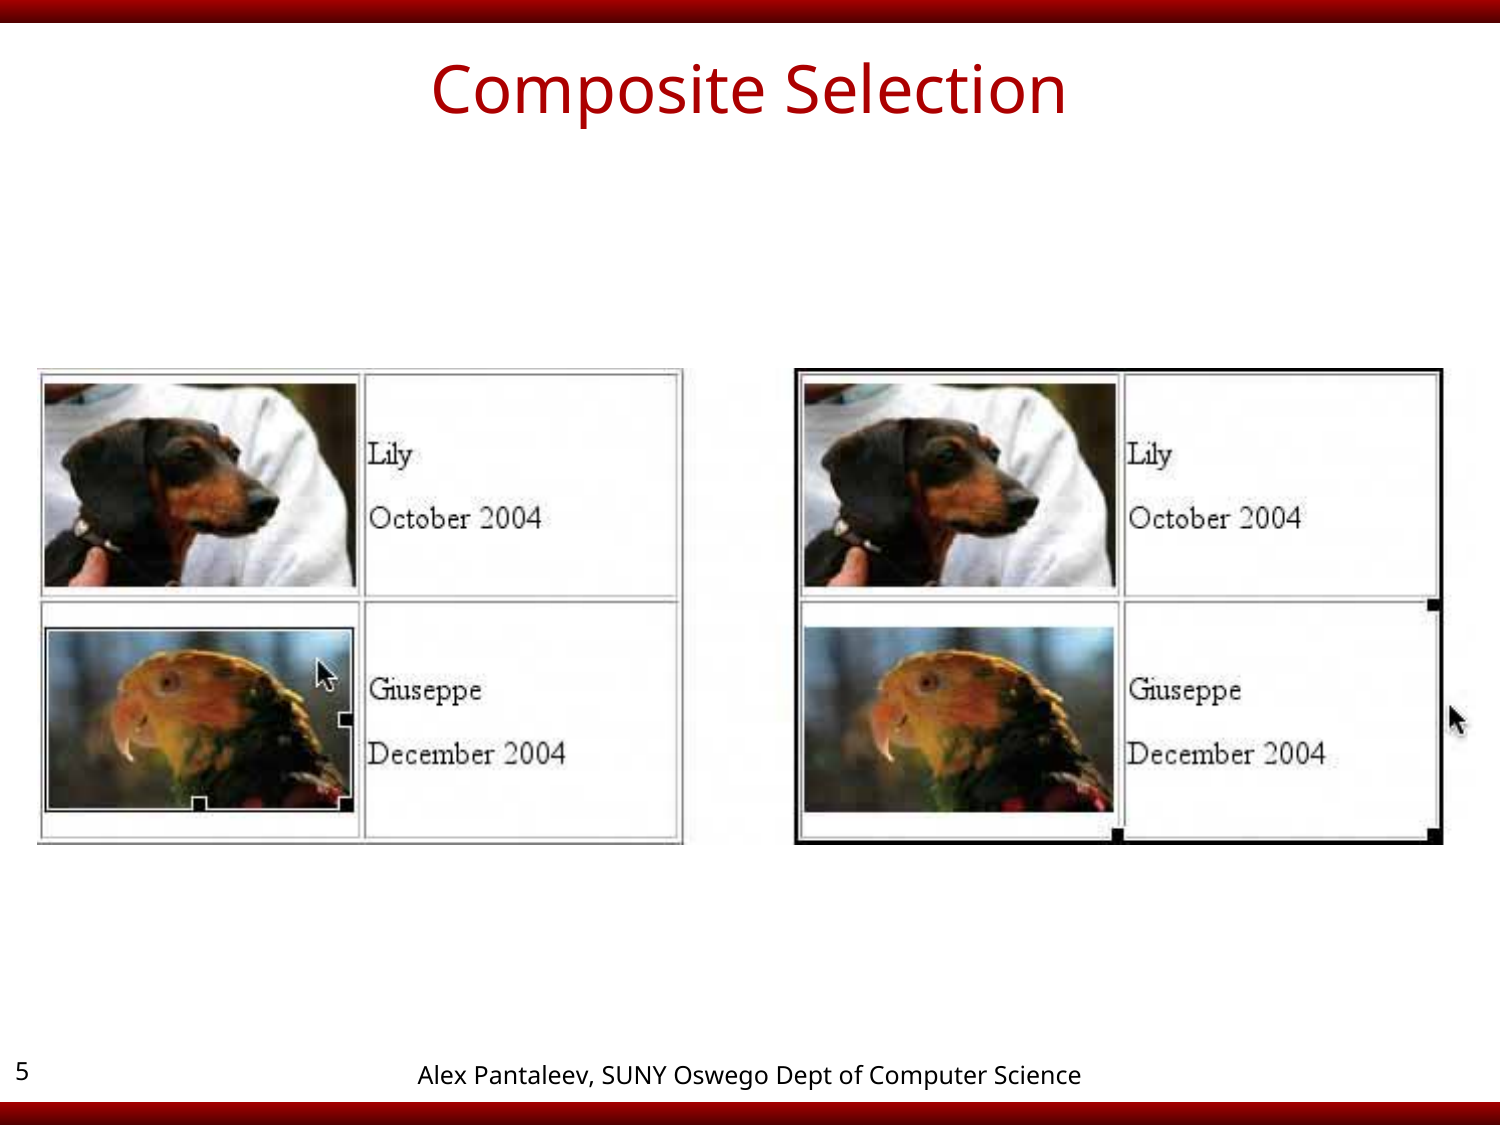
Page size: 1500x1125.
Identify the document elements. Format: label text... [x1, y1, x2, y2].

title Composite Selection [0, 32, 1500, 143]
picture [37, 368, 1476, 845]
